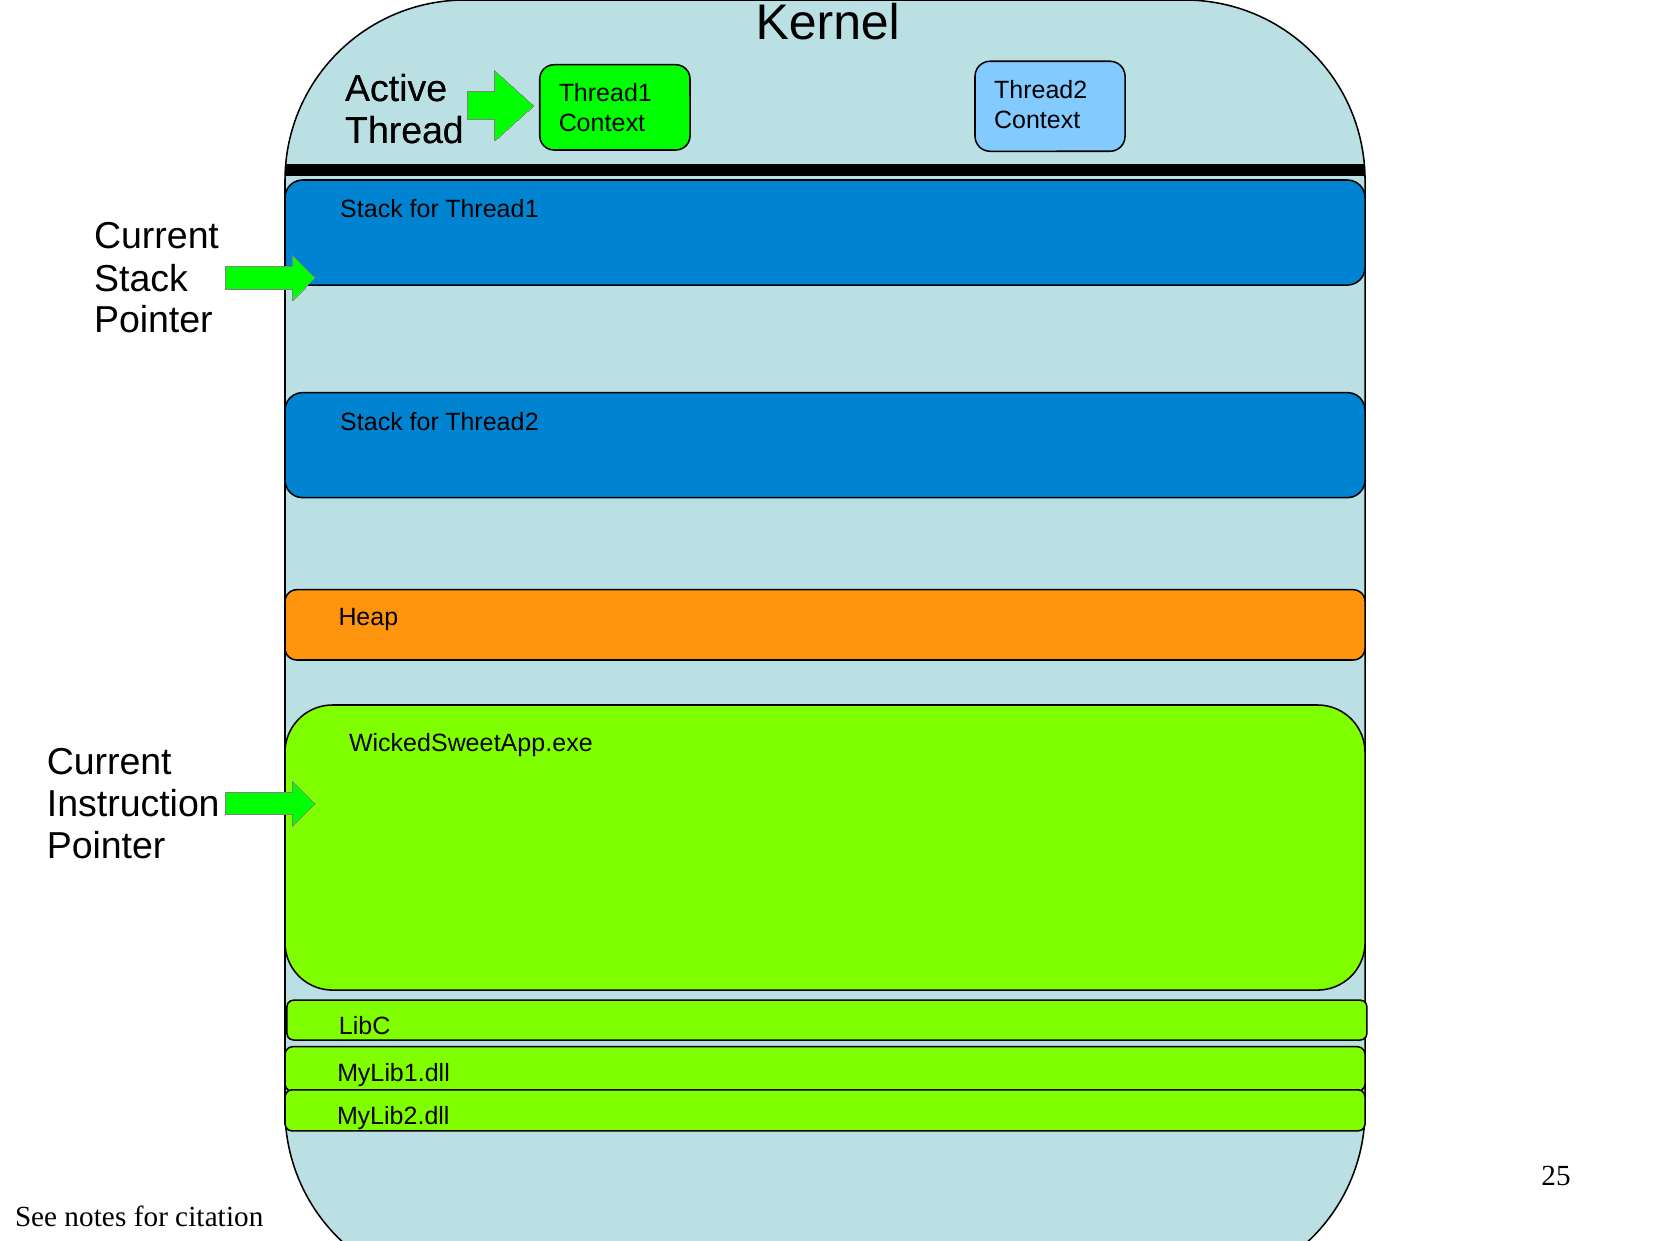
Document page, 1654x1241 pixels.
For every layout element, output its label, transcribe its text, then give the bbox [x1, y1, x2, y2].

text_box LibC [286, 1000, 1367, 1041]
text_box Kernel [705, 0, 915, 58]
text_box [285, 176, 1366, 197]
text_box Thread2 Context [975, 61, 1126, 152]
text_box [285, 945, 1366, 1053]
text_box [285, 481, 1366, 600]
text_box MyLib2.dll [285, 1089, 1366, 1131]
text_box [285, 649, 1366, 750]
text_box Current Instruction Pointer [32, 733, 235, 874]
text_box Current Stack Pointer [79, 207, 234, 349]
text_box WickedSweetApp.exe [285, 705, 1366, 991]
text_box Heap [285, 589, 1366, 661]
text_box [285, 0, 1365, 164]
text_box [285, 1128, 1365, 1241]
text_box [235, 781, 316, 827]
text_box Stack for Thread1 [285, 180, 1366, 286]
text_box Thread1 Context [539, 64, 691, 151]
text_box MyLib1.dll [285, 1046, 1366, 1090]
text_box [1362, 1085, 1366, 1096]
text_box Active Thread [330, 60, 479, 159]
text_box [234, 255, 1366, 409]
text_box Stack for Thread2 [285, 392, 1366, 498]
